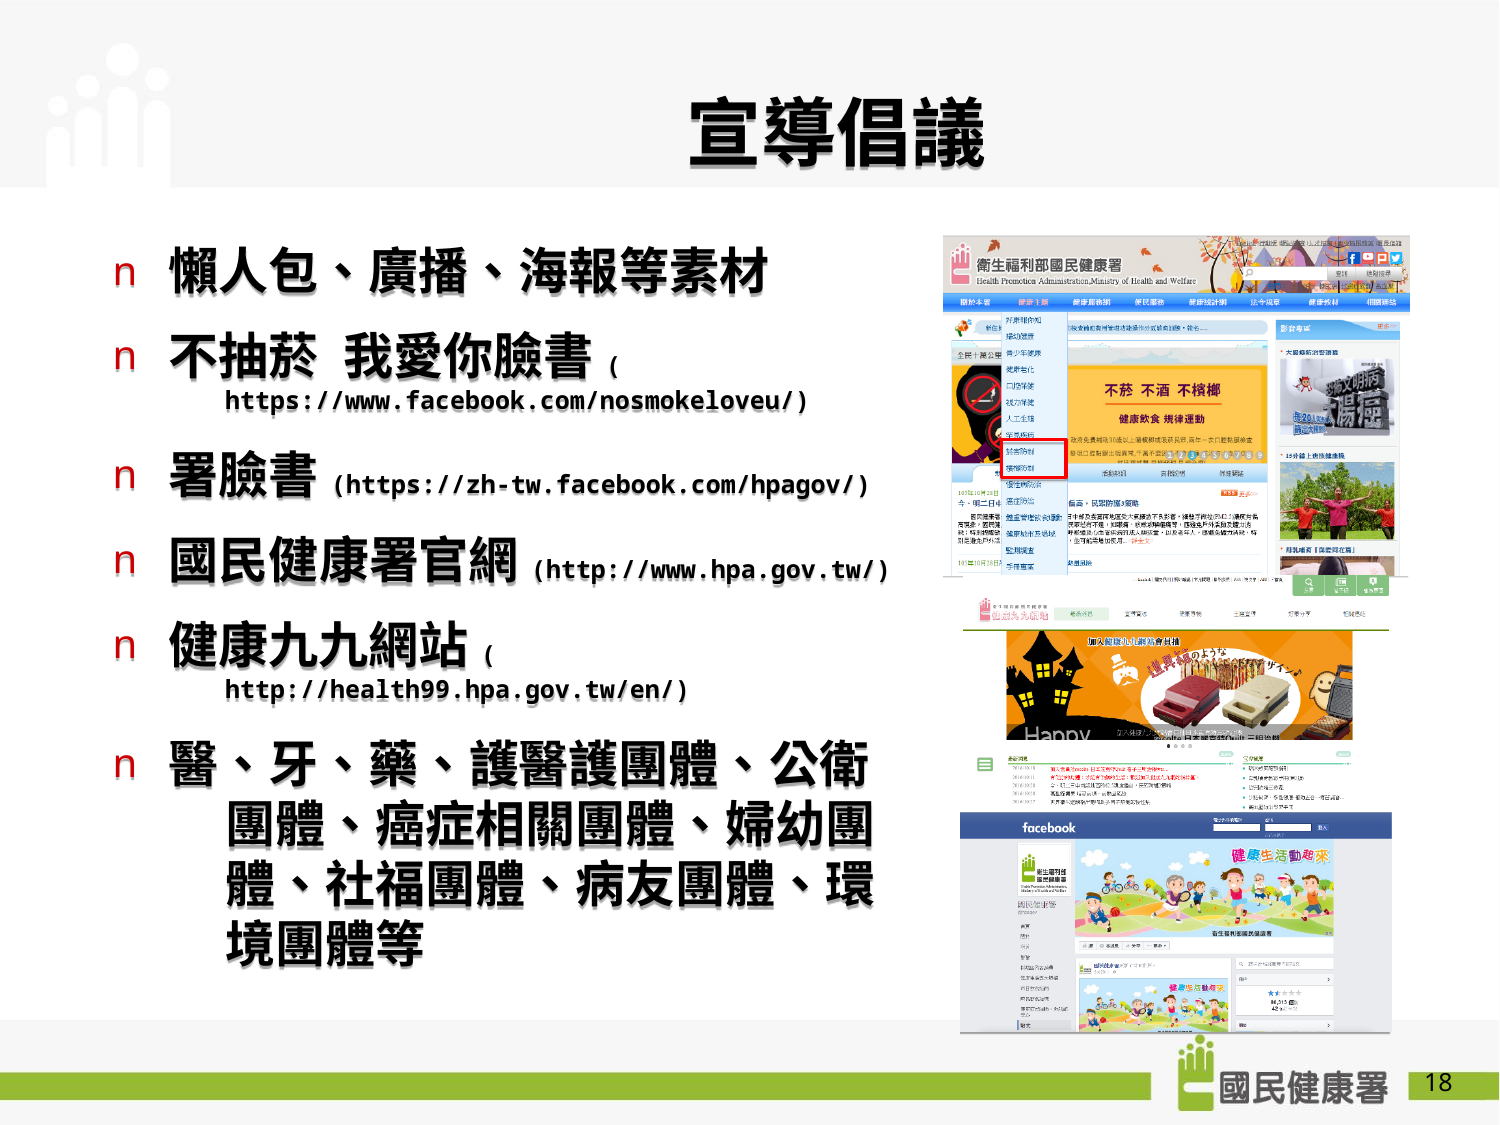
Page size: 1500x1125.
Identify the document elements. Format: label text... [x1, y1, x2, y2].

list 懶人包、廣播、海報等素材 不抽菸 我愛你臉書(https://www.facebook.com/nosmokeloveu/) 署臉書(https://zh-tw.facebook.com/hpagov/) 國民健康署官網(http://www.hpa.gov.tw/) 健康九九網站(http://health99.hpa.gov.tw/en/) 醫、牙、藥、護醫護團體、公衛團體、癌症相關團體、婦幼團體、社福團體、病友團體、環境團體等 [97, 232, 915, 1011]
title 宣導倡議 [175, 77, 1498, 184]
text_box 18 [1409, 1059, 1498, 1111]
picture [943, 235, 1410, 1032]
